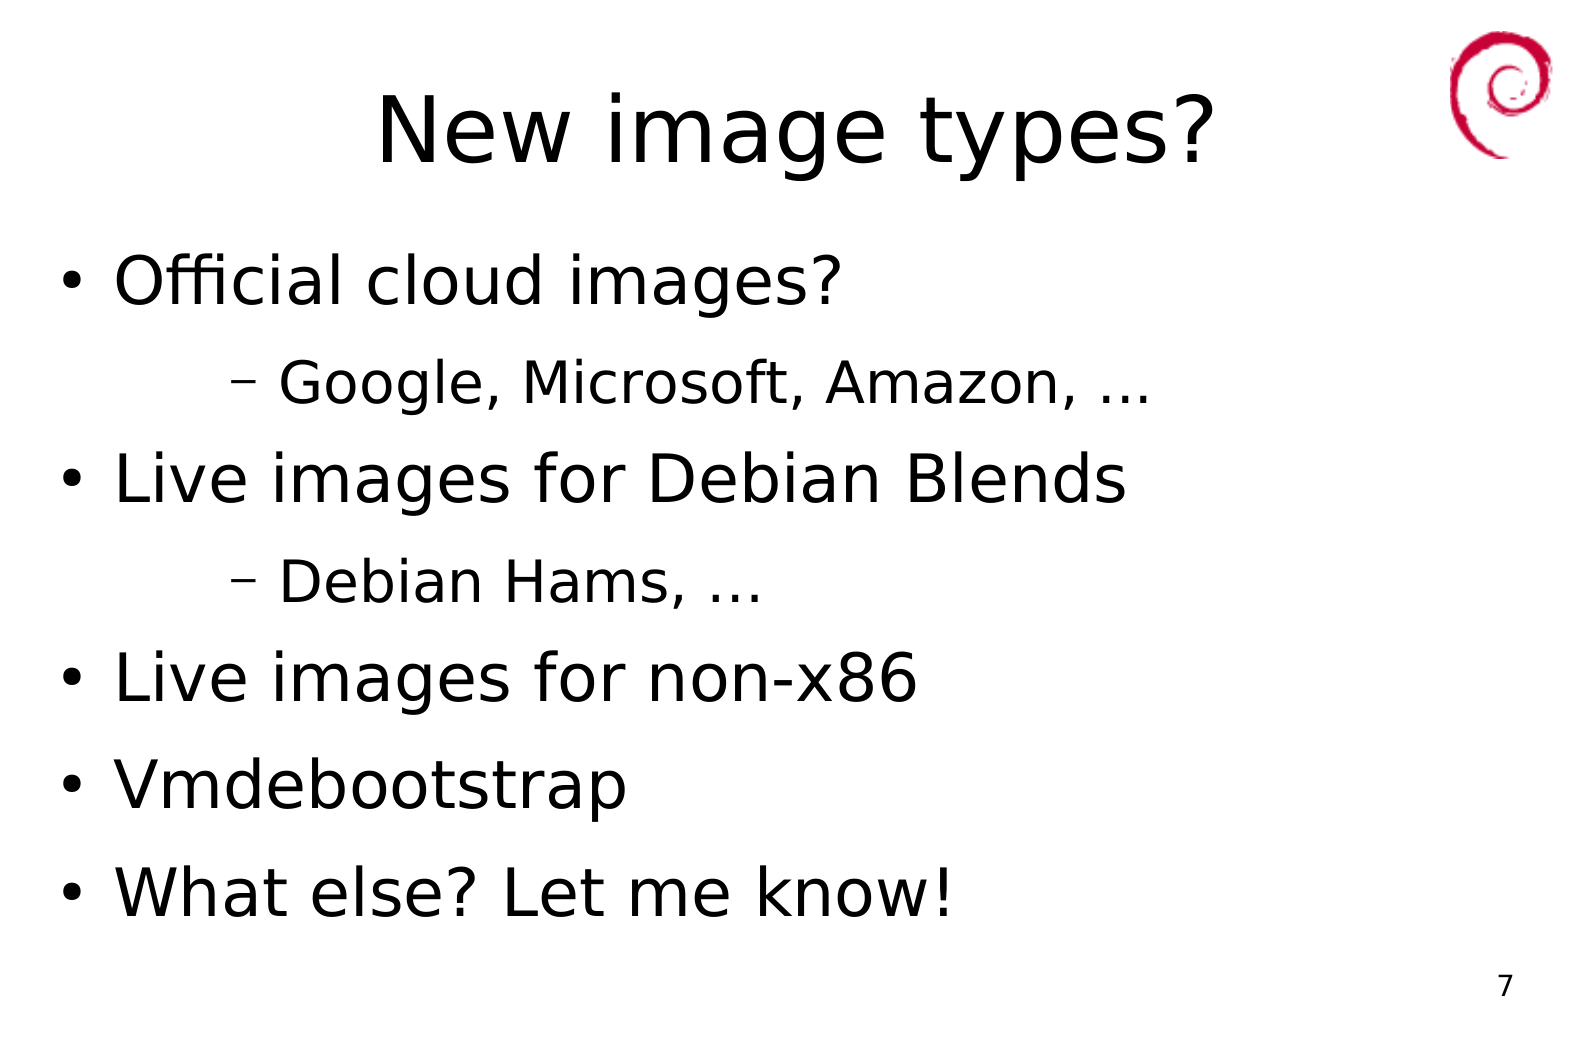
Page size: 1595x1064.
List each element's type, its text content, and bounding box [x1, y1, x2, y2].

picture [1450, 31, 1555, 159]
list Official cloud images? Google, Microsoft, Amazon, ... Live images for Debian Blends Debian Hams, … Live images for non-x86 Vmdebootstrap What else? Let me know! [42, 242, 1501, 938]
title New image types? [79, 49, 1515, 213]
